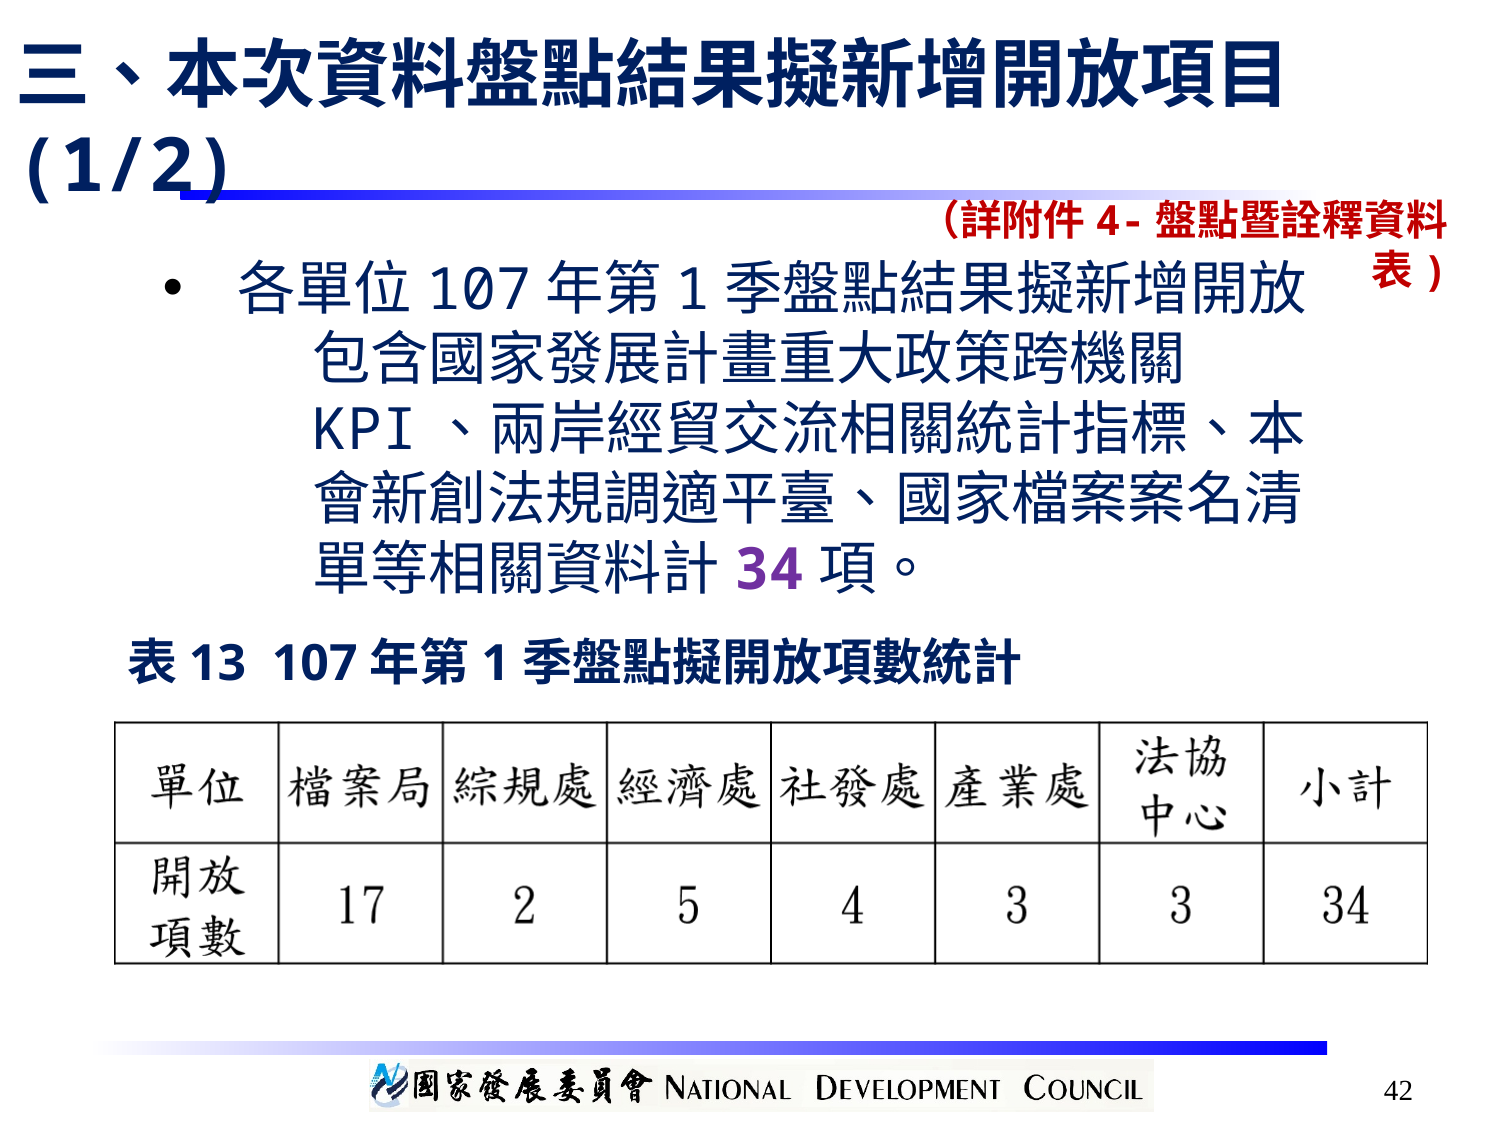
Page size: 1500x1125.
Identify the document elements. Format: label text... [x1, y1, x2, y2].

text_box （詳附件4-盤點暨詮釋資料表) [903, 186, 1500, 252]
text_box 表13 107年第1季盤點擬開放項數統計 [112, 623, 1037, 698]
picture [114, 708, 1428, 995]
text_box 三、本次資料盤點結果擬新增開放項目(1/2) [0, 19, 1495, 153]
text_box 42 [1368, 1063, 1485, 1100]
text_box 各單位107年第1季盤點結果擬新增開放包含國家發展計畫重大政策跨機關KPI、兩岸經貿交流相關統計指標、本會新創法規調適平臺、國家檔案案名清單等相關資料計34項。 [147, 243, 1369, 575]
